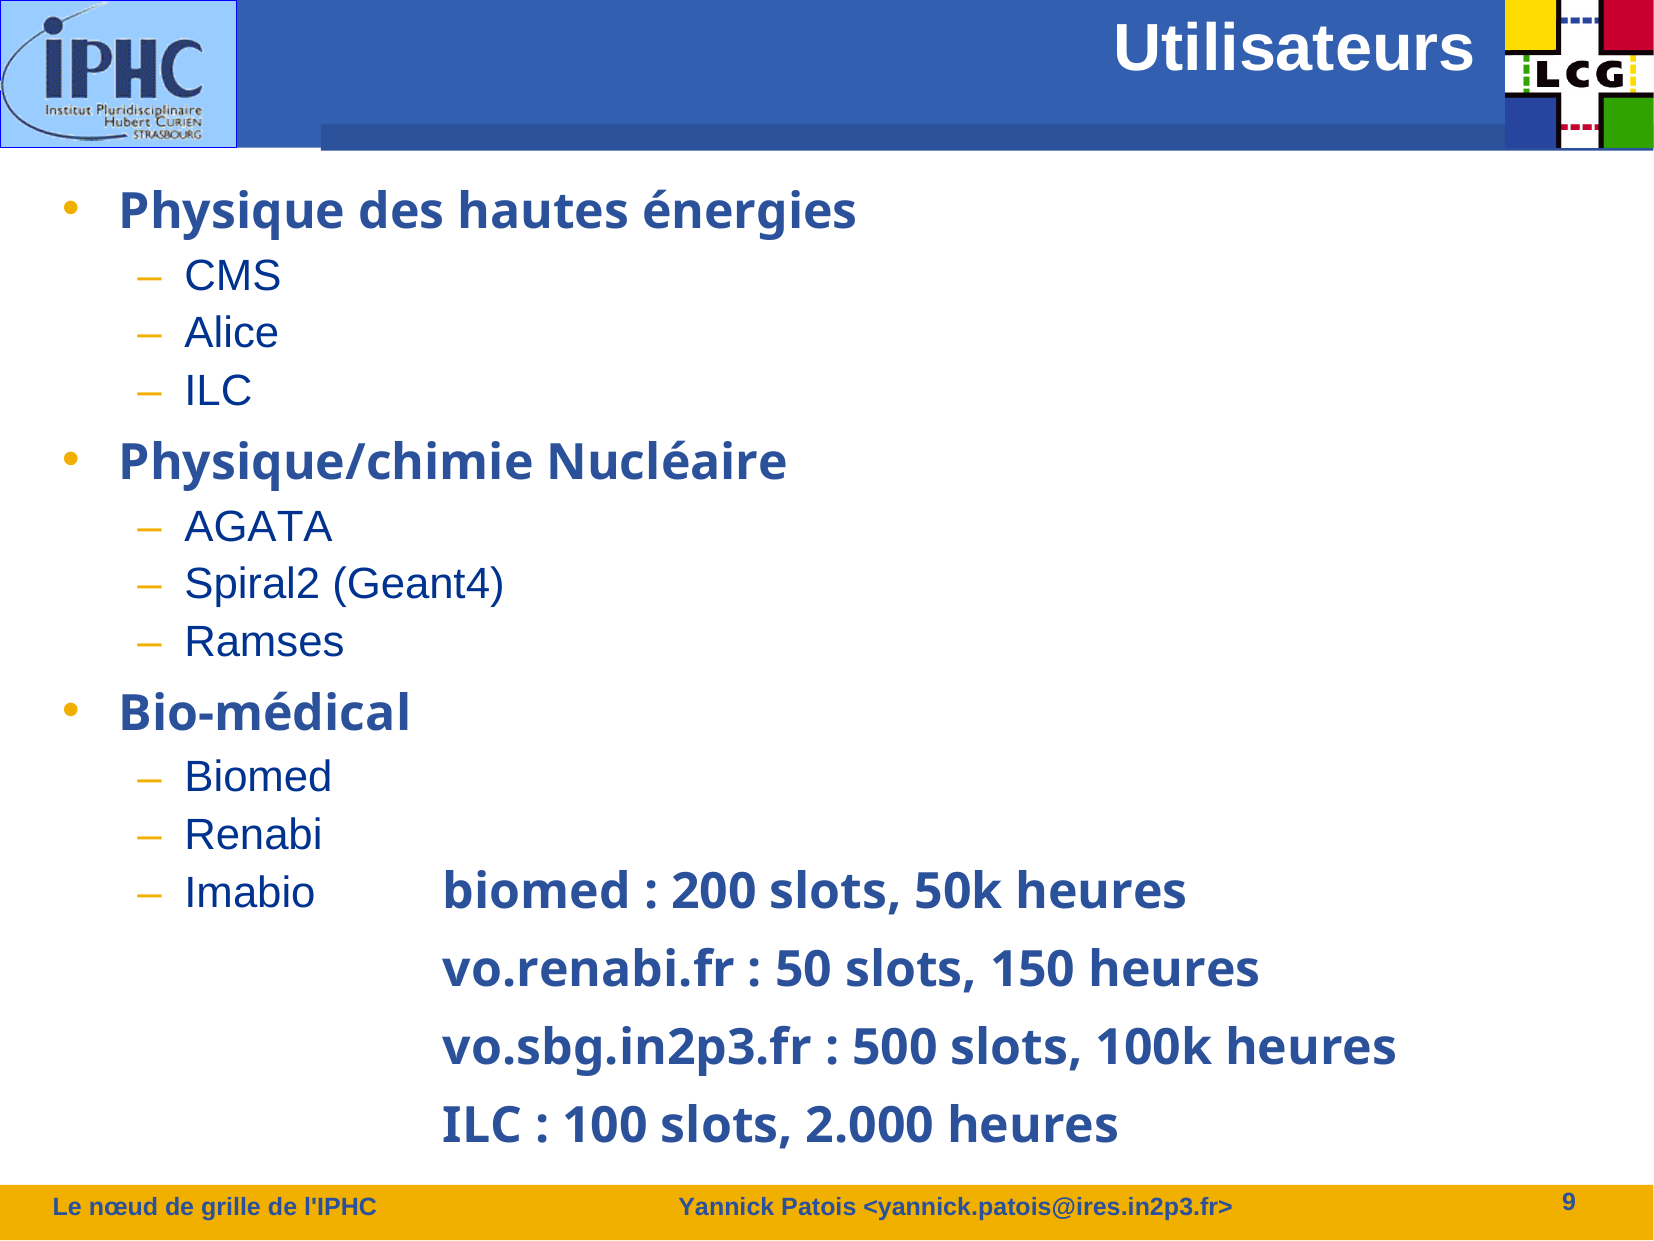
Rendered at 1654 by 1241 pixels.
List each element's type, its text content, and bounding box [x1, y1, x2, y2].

list Physique des hautes énergies CMS Alice ILC Physique/chimie Nucléaire AGATA Spiral2 (Geant4) Ramses Bio-médical Biomed Renabi Imabio [62, 176, 1616, 1159]
title Utilisateurs [236, 0, 1477, 98]
list biomed : 200 slots, 50k heures vo.renabi.fr : 50 slots, 150 heures vo.sbg.in2p3.fr : 500 slots, 100k heures ILC : 100 slots, 2.000 heures [442, 856, 1595, 1152]
picture [0, 0, 204, 141]
